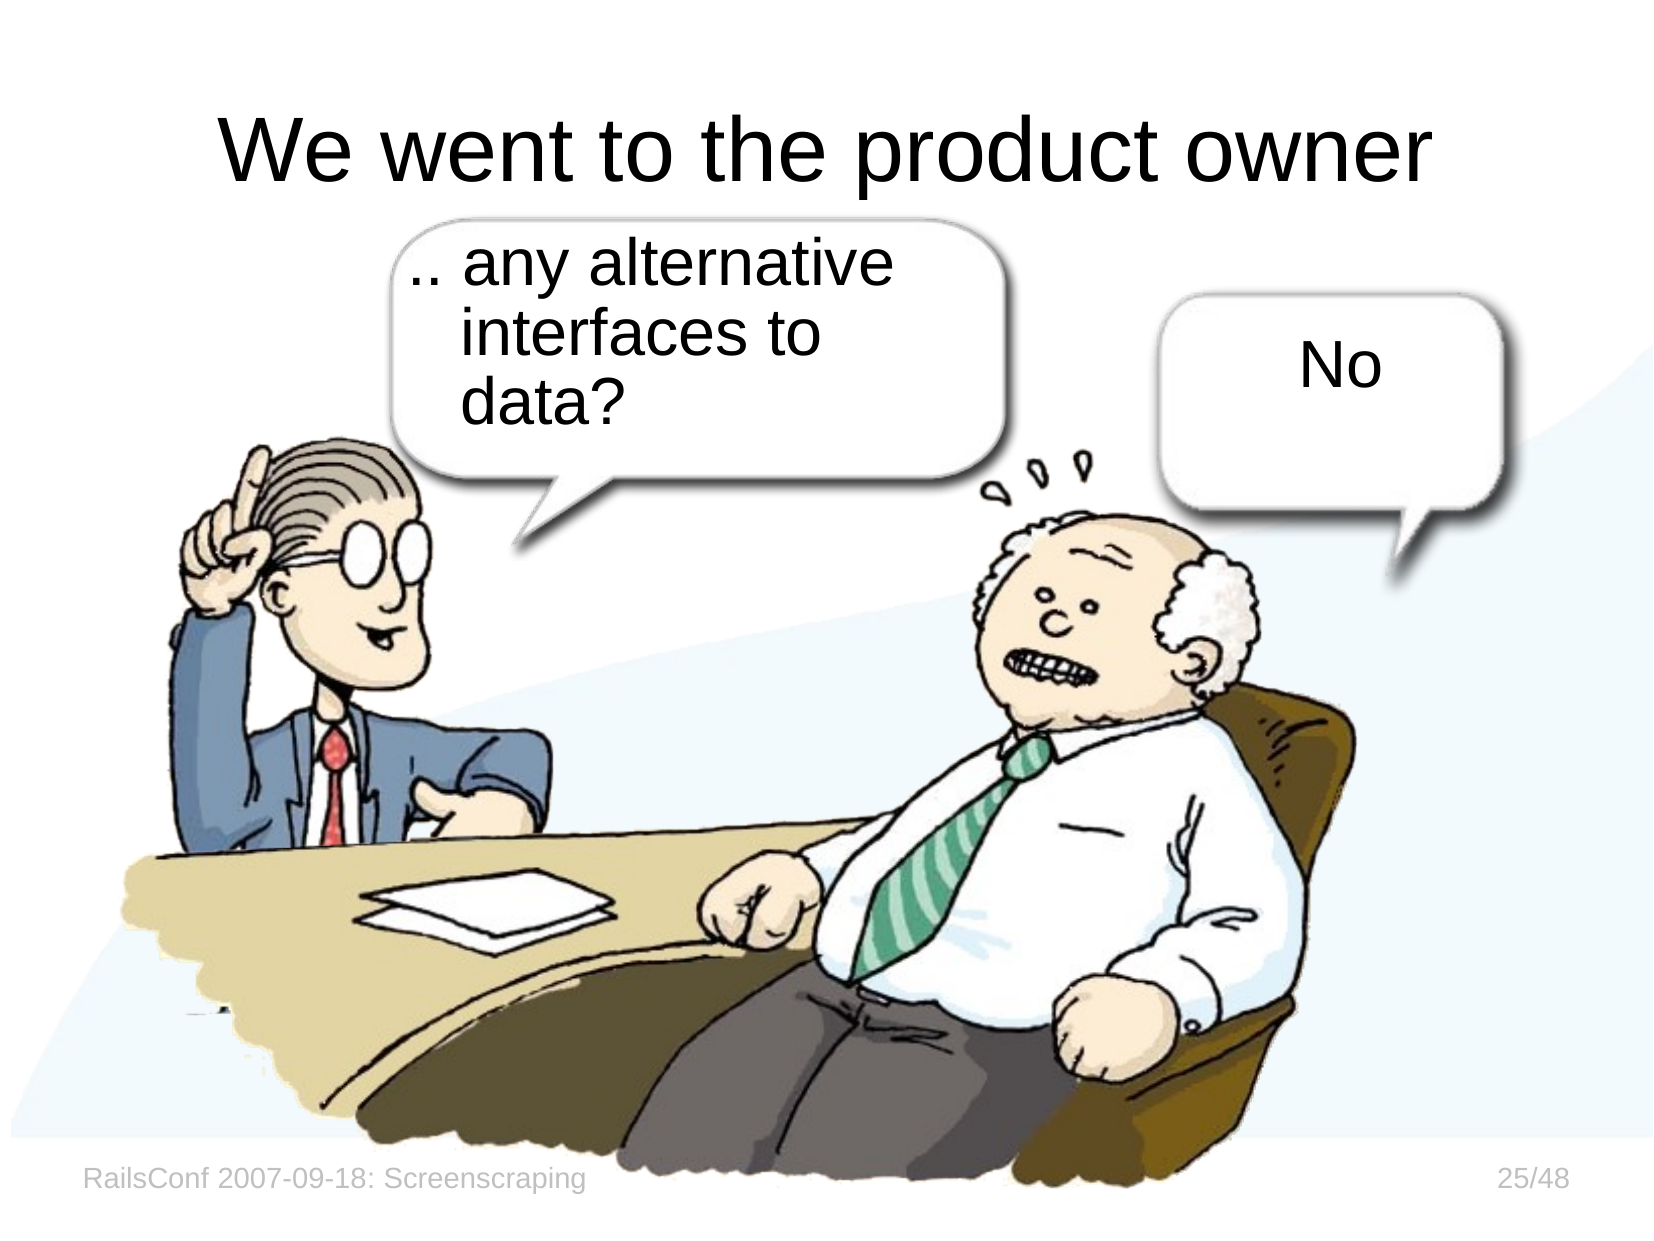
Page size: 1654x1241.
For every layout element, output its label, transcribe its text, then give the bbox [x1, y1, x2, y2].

title We went to the product owner [82, 49, 1571, 257]
text_box No [1371, 324, 1489, 410]
picture [11, 0, 1653, 1231]
